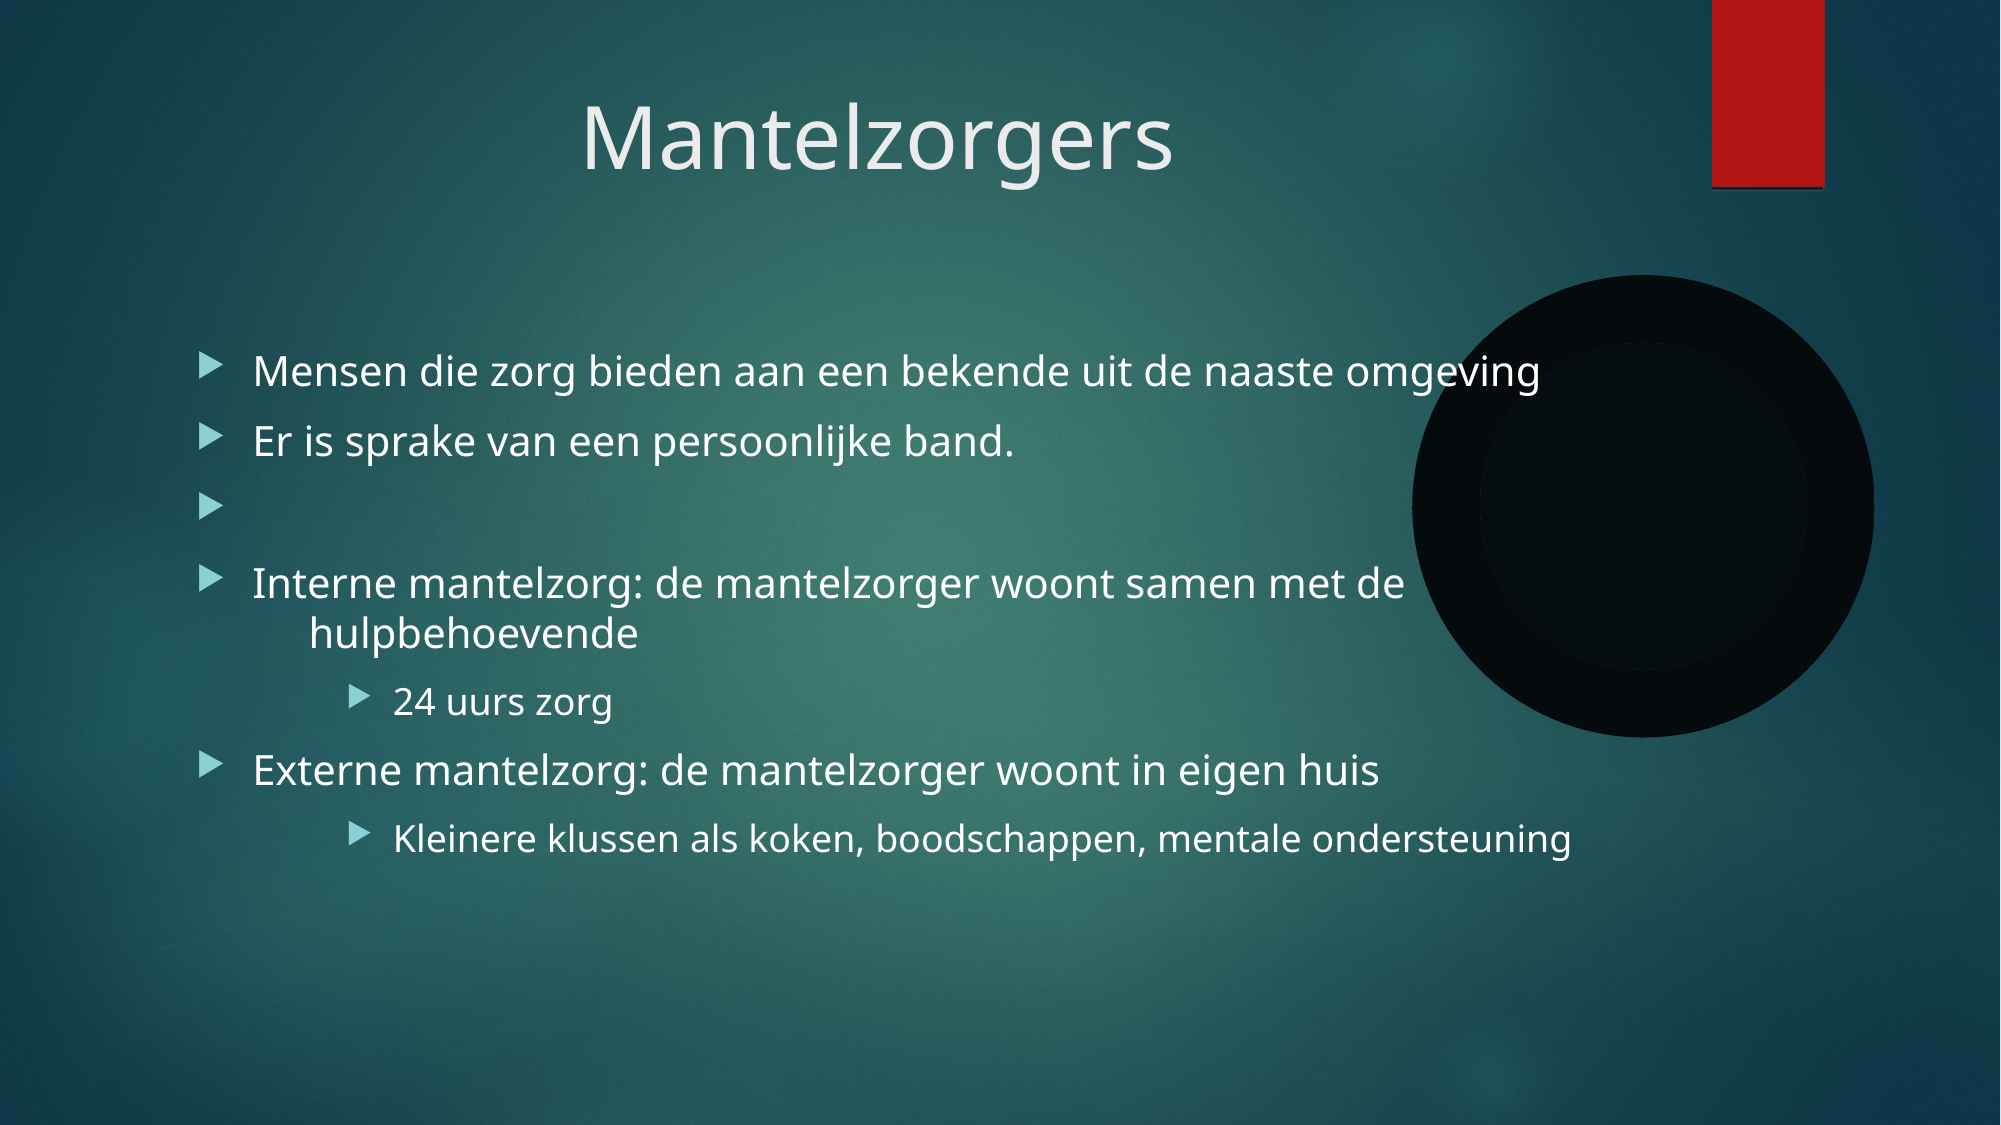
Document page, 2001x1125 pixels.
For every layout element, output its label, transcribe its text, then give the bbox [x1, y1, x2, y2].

list Mensen die zorg bieden aan een bekende uit de naaste omgeving Er is sprake van een persoonlijke band. Interne mantelzorg: de mantelzorger woont samen met de hulpbehoevende 24 uurs zorg Externe mantelzorg: de mantelzorger woont in eigen huis Kleinere klussen als koken, boodschappen, mentale ondersteuning [181, 336, 1649, 1026]
title Mantelzorgers [106, 74, 1649, 305]
